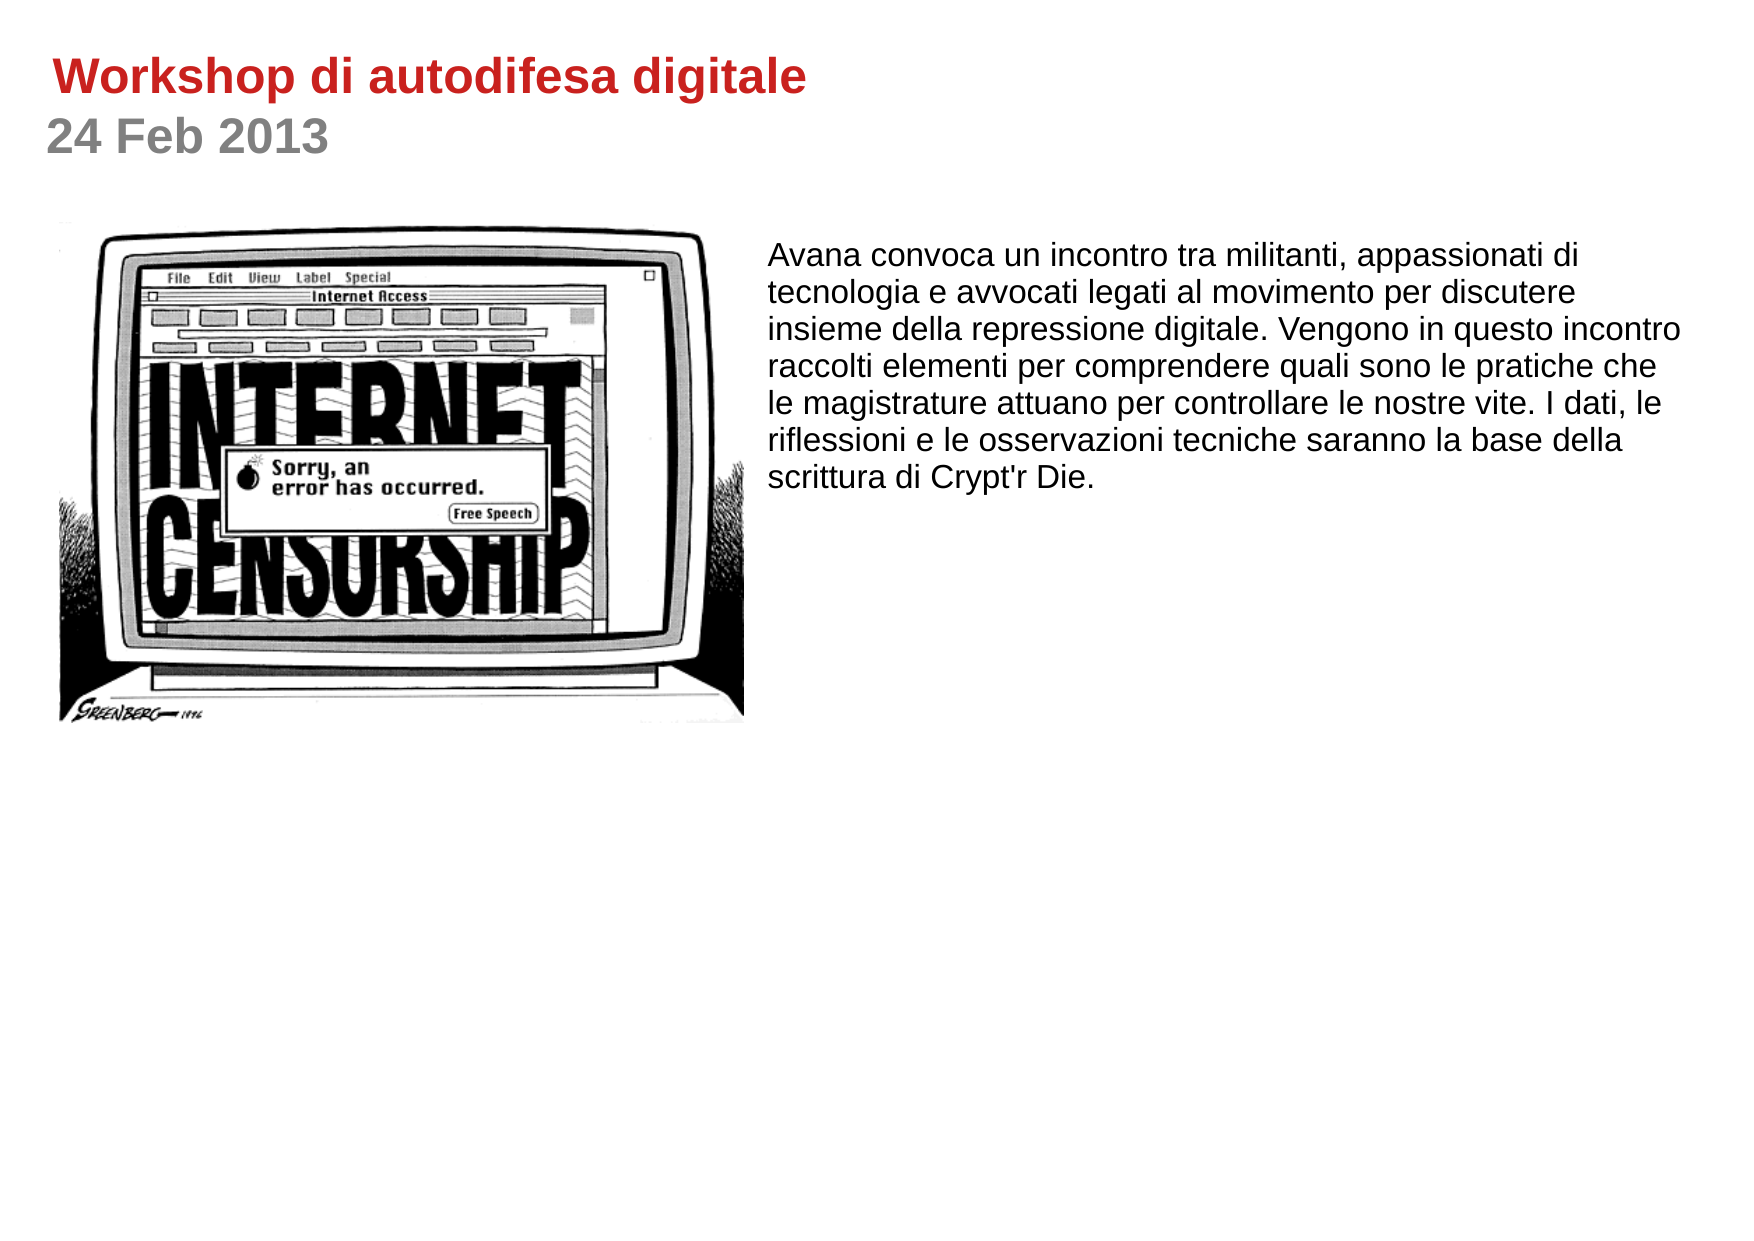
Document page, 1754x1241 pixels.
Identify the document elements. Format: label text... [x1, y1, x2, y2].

title Workshop di autodifesa digitale [52, 39, 1713, 114]
picture [59, 222, 744, 723]
text_box 24 Feb 2013 [31, 101, 768, 178]
subtitle Avana convoca un incontro tra militanti, appassionati di tecnologia e avvocati legati al movimento per discutere insieme della repressione digitale. Vengono in questo incontro raccolti elementi per comprendere quali sono le pratiche che le magistrature attuano per controllare le nostre vite. I dati, le riflessioni e le osservazioni tecniche saranno la base della scrittura di Crypt'r Die. [767, 236, 1692, 1182]
